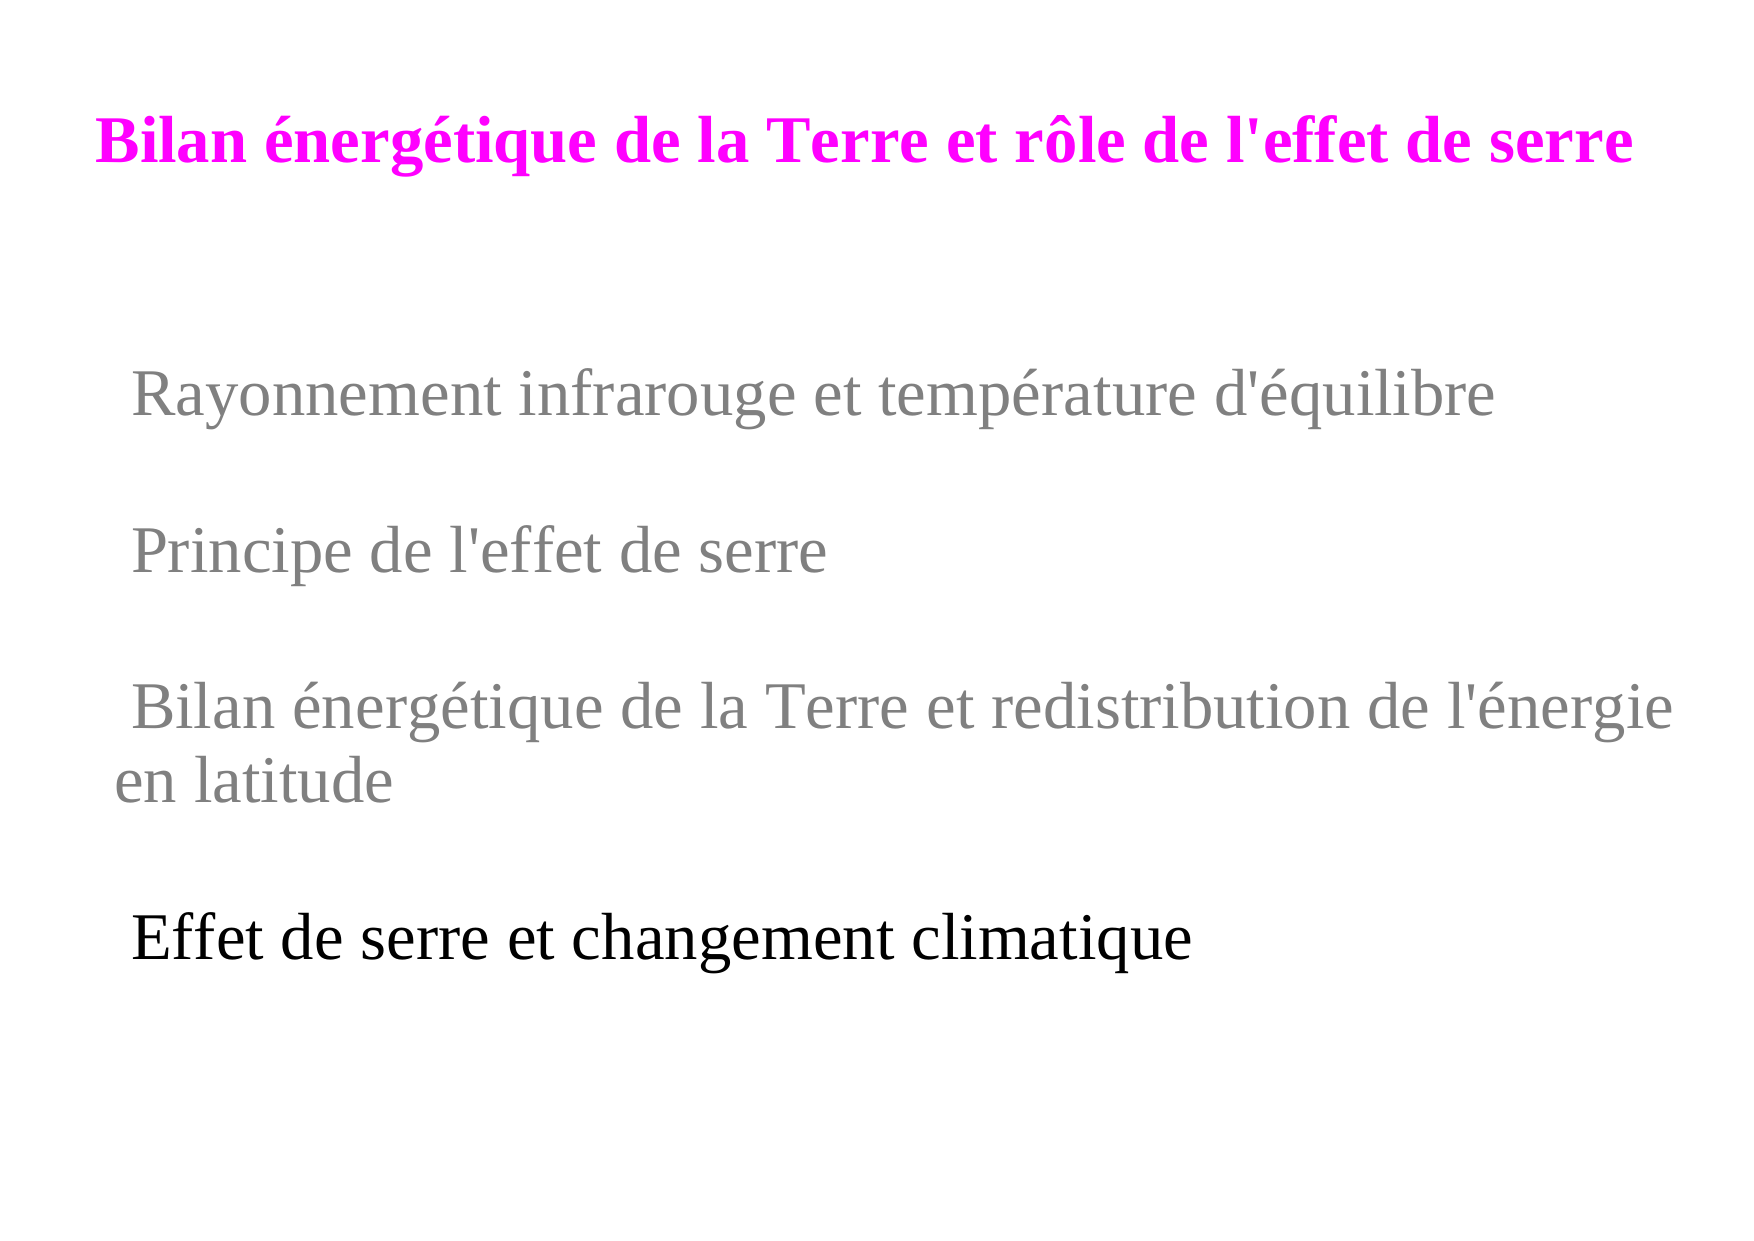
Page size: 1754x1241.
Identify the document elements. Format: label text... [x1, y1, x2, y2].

text_box Bilan énergétique de la Terre et rôle de l'effet de serre [82, 106, 1650, 177]
text_box Rayonnement infrarouge et température d'équilibre Principe de l'effet de serre Bilan énergétique de la Terre et redistribution de l'énergie en latitude Effet de serre et changement climatique [114, 355, 1700, 975]
